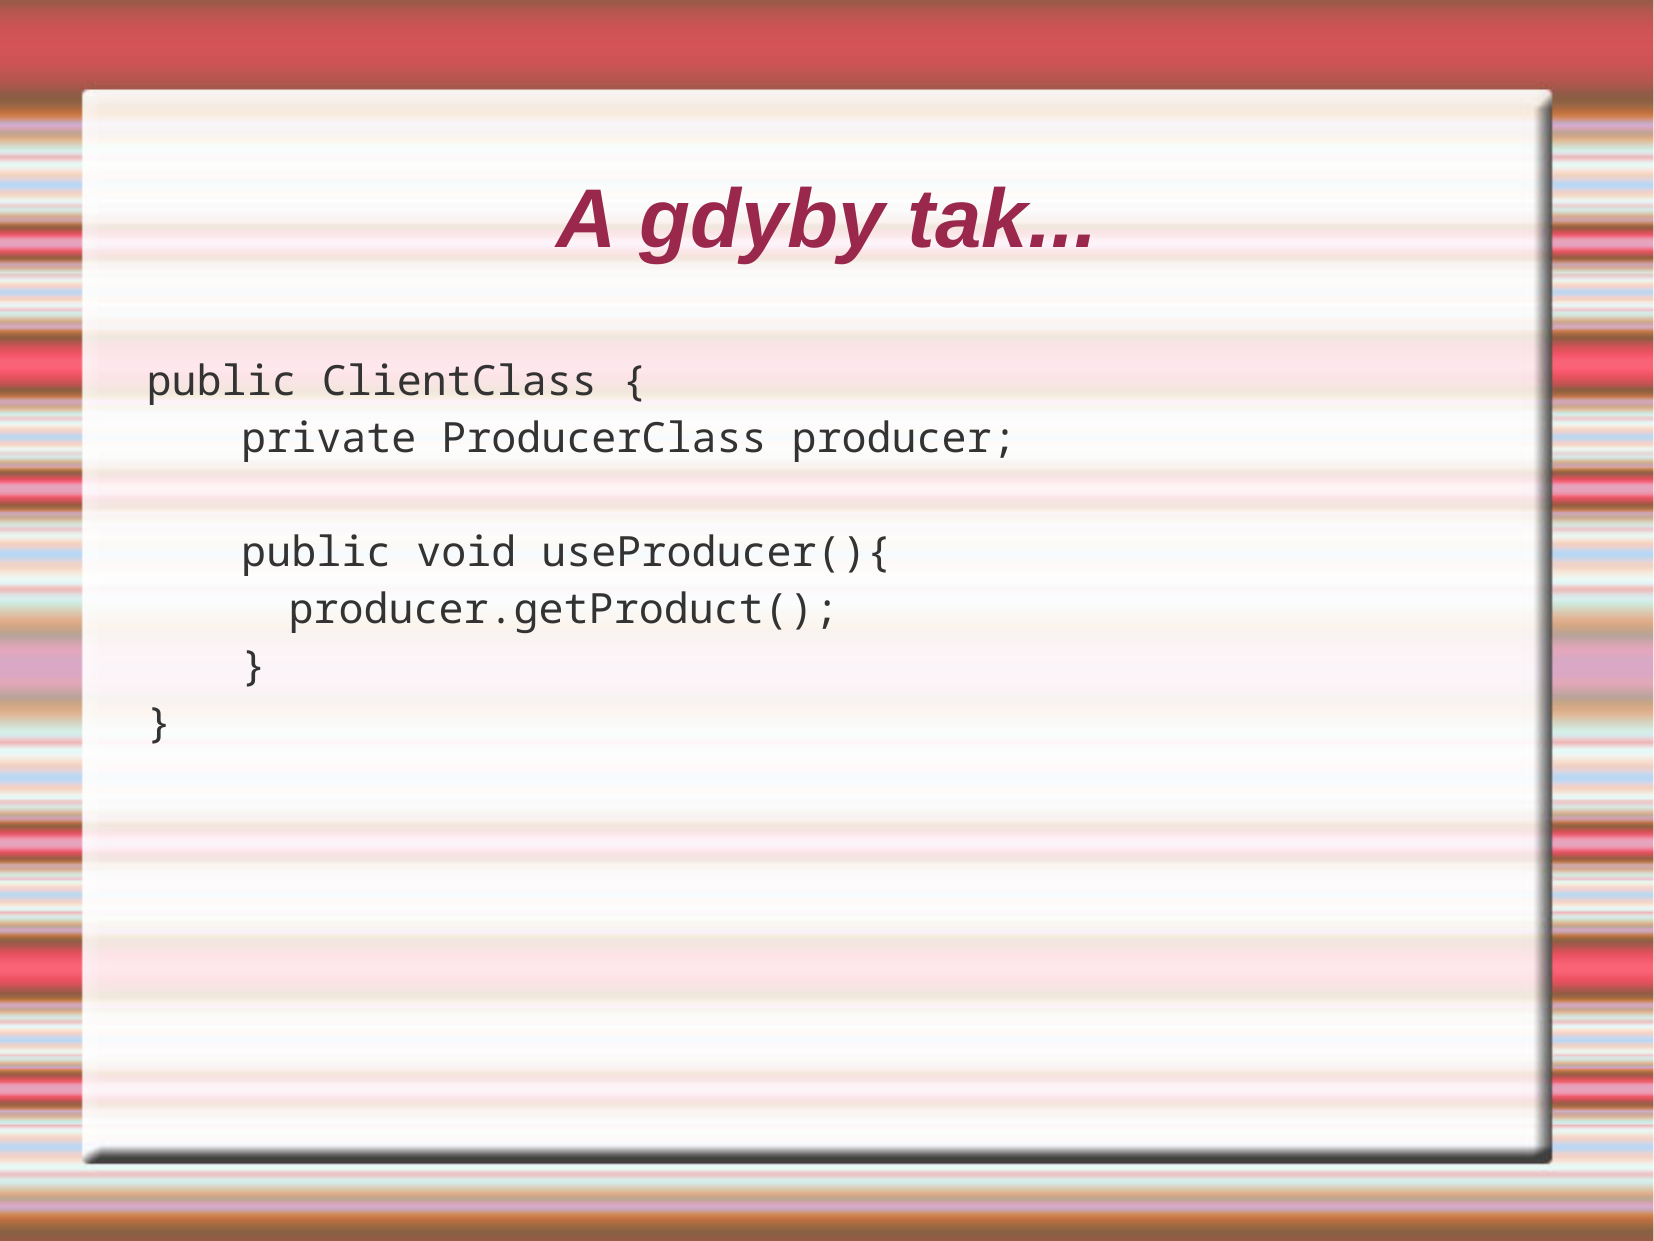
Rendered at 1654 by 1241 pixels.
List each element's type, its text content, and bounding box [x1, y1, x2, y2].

picture [0, 0, 1654, 1241]
title A gdyby tak... [121, 114, 1534, 322]
list public ClientClass { private ProducerClass producer; public void useProducer(){ producer.getProduct(); } } [134, 350, 1516, 1133]
